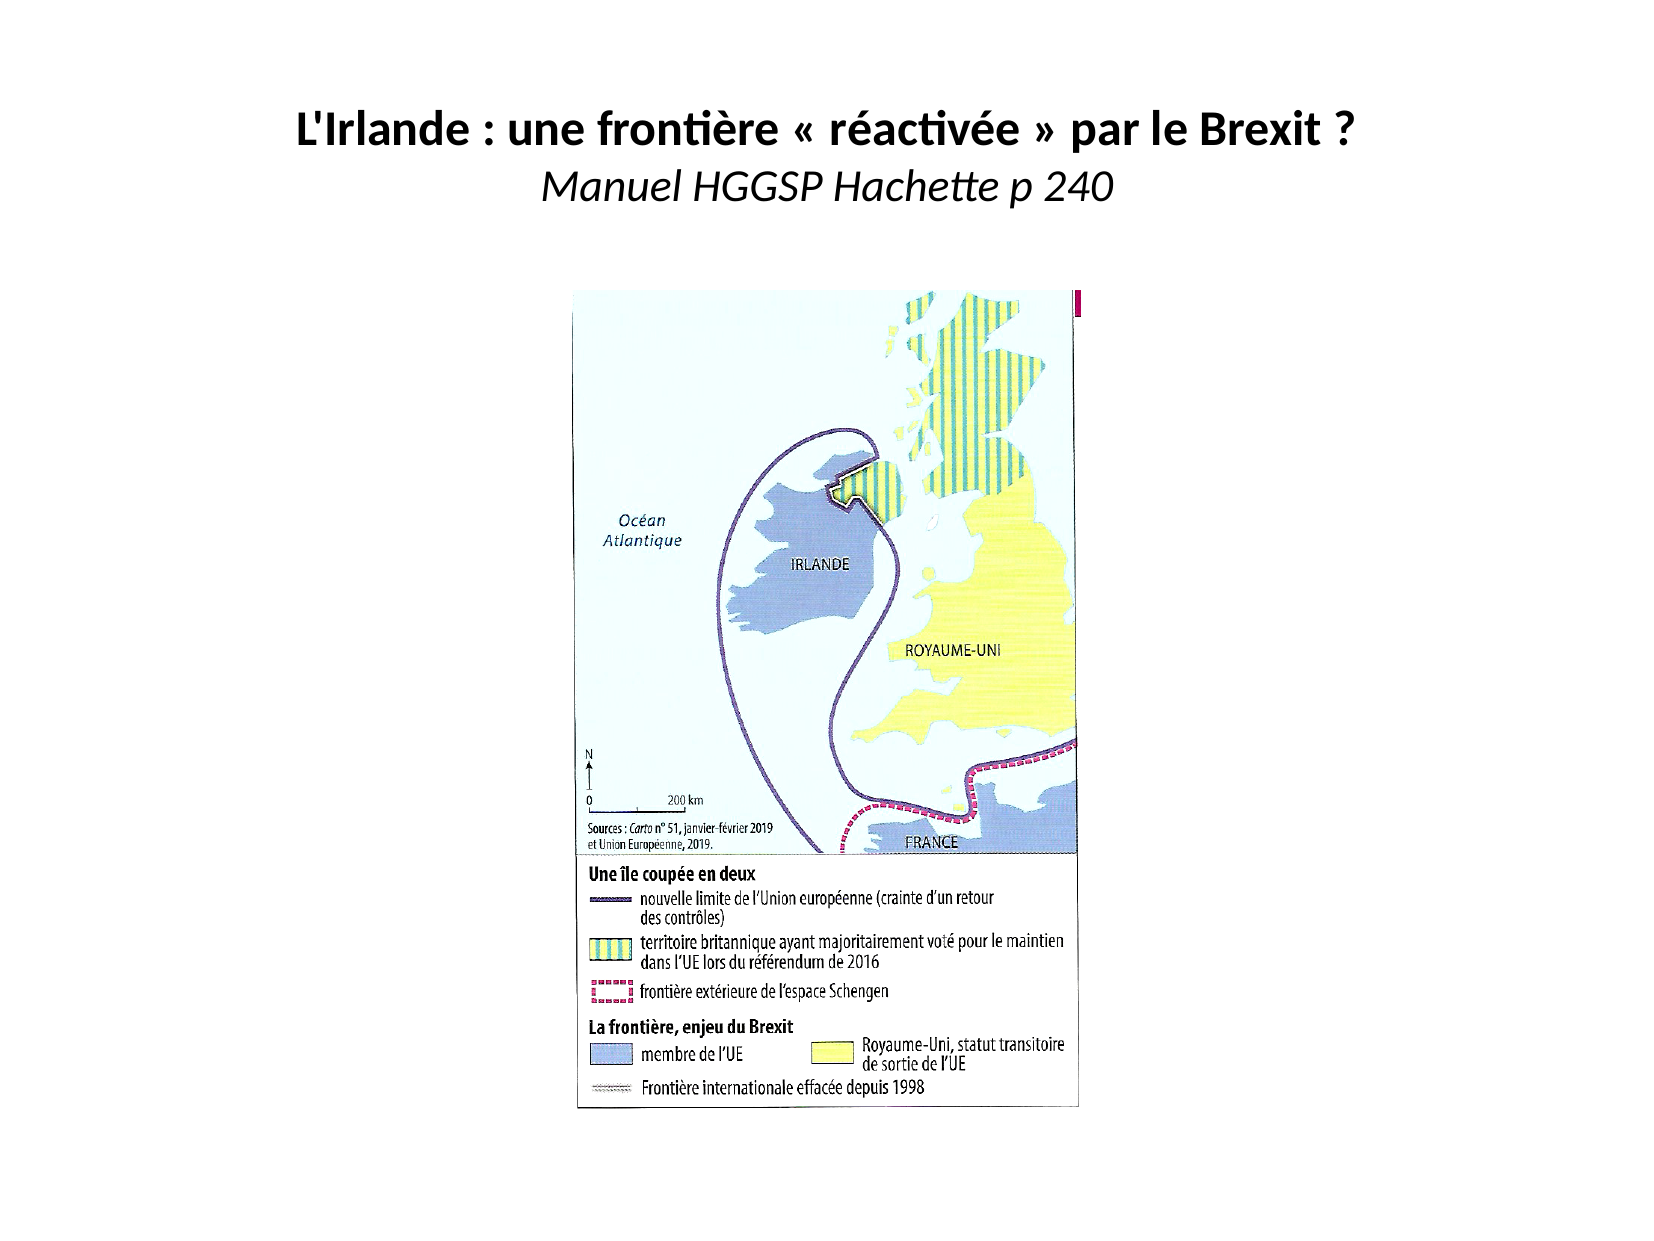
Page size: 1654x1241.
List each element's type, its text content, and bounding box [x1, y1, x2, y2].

picture [572, 290, 1081, 1109]
title L'Irlande : une frontière « réactivée » par le Brexit ? Manuel HGGSP Hachette p 240 [82, 49, 1571, 257]
